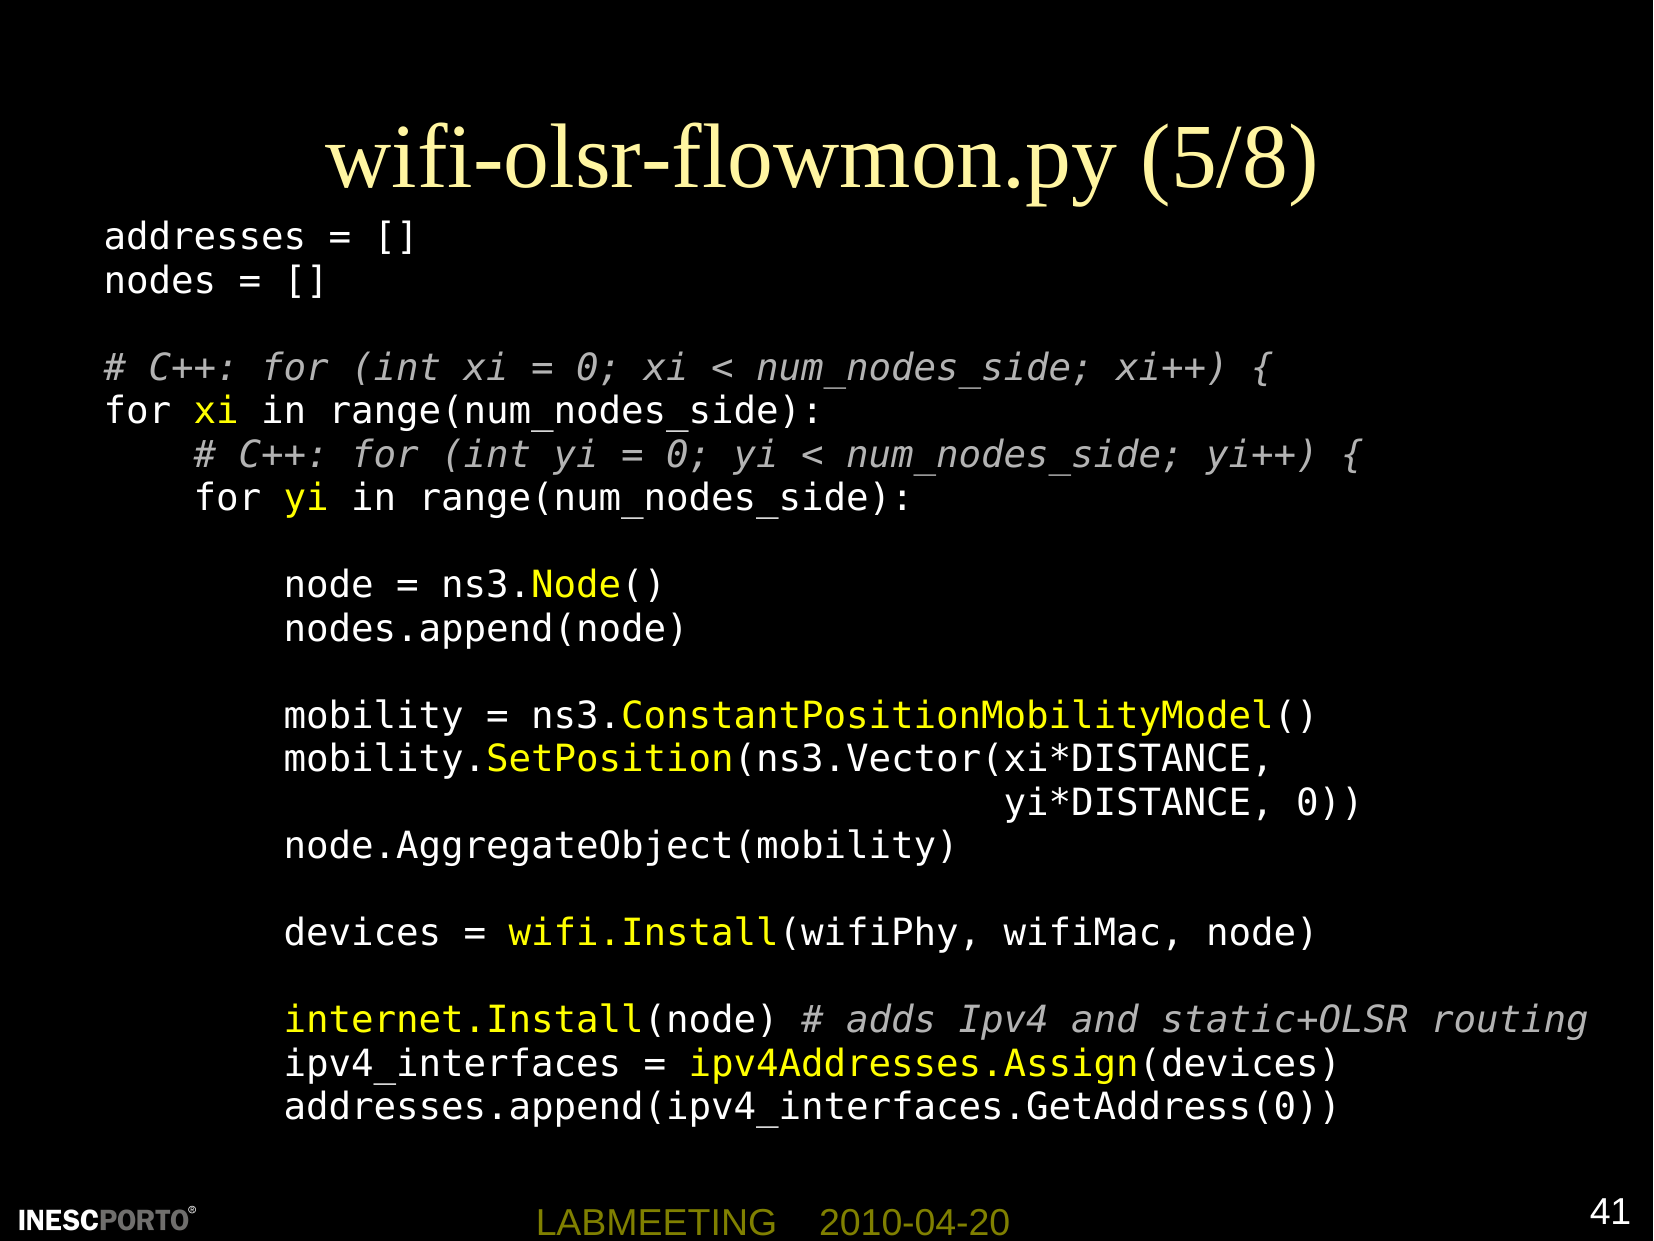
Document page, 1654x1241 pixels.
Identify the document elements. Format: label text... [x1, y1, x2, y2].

text_box addresses = [] nodes = [] # C++: for (int xi = 0; xi < num_nodes_side; xi++) { for xi in range(num_nodes_side): # C++: for (int yi = 0; yi < num_nodes_side; yi++) { for yi in range(num_nodes_side): node = ns3.Node() nodes.append(node) mobility = ns3.ConstantPositionMobilityModel() mobility.SetPosition(ns3.Vector(xi*DISTANCE, yi*DISTANCE, 0)) node.AggregateObject(mobility) devices = wifi.Install(wifiPhy, wifiMac, node) internet.Install(node) # adds Ipv4 and static+OLSR routing ipv4_interfaces = ipv4Addresses.Assign(devices) addresses.append(ipv4_interfaces.GetAddress(0)) [0, 207, 1653, 1189]
title wifi-olsr-flowmon.py (5/8) [40, 56, 1607, 207]
picture [9, 1189, 201, 1241]
